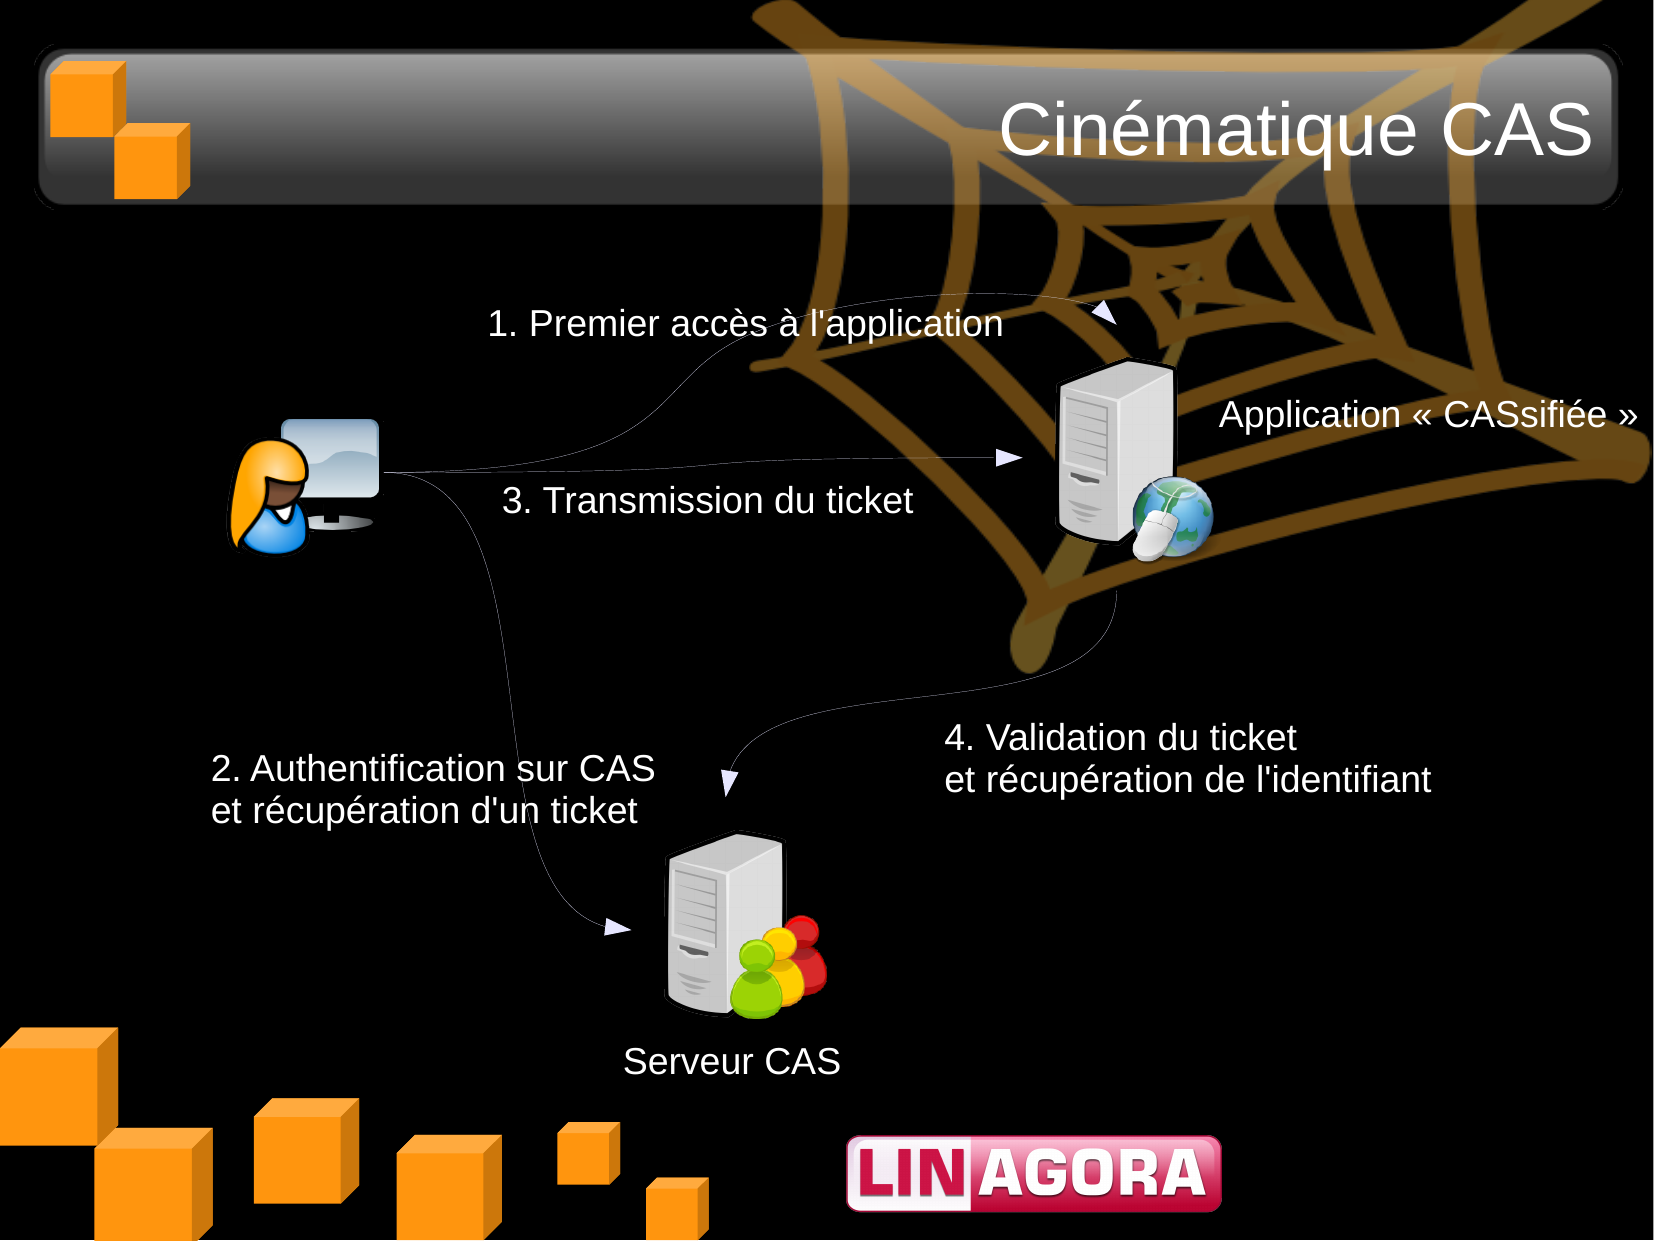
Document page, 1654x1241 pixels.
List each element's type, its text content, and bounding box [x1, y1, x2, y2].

text_box 2. Authentification sur CAS et récupération d'un ticket [196, 740, 672, 840]
text_box 4. Validation du ticket et récupération de l'identifiant [929, 708, 1447, 808]
text_box 1. Premier accès à l'application [472, 295, 1019, 353]
picture [33, 43, 749, 211]
picture [206, 413, 384, 562]
picture [838, 1121, 1229, 1241]
text_box 3. Transmission du ticket [487, 472, 929, 530]
picture [1022, 324, 1241, 591]
picture [631, 797, 827, 1033]
text_box Application « CASsifiée » [1203, 386, 1654, 443]
title Cinématique CAS [194, 70, 1595, 189]
text_box Serveur CAS [608, 1033, 857, 1091]
